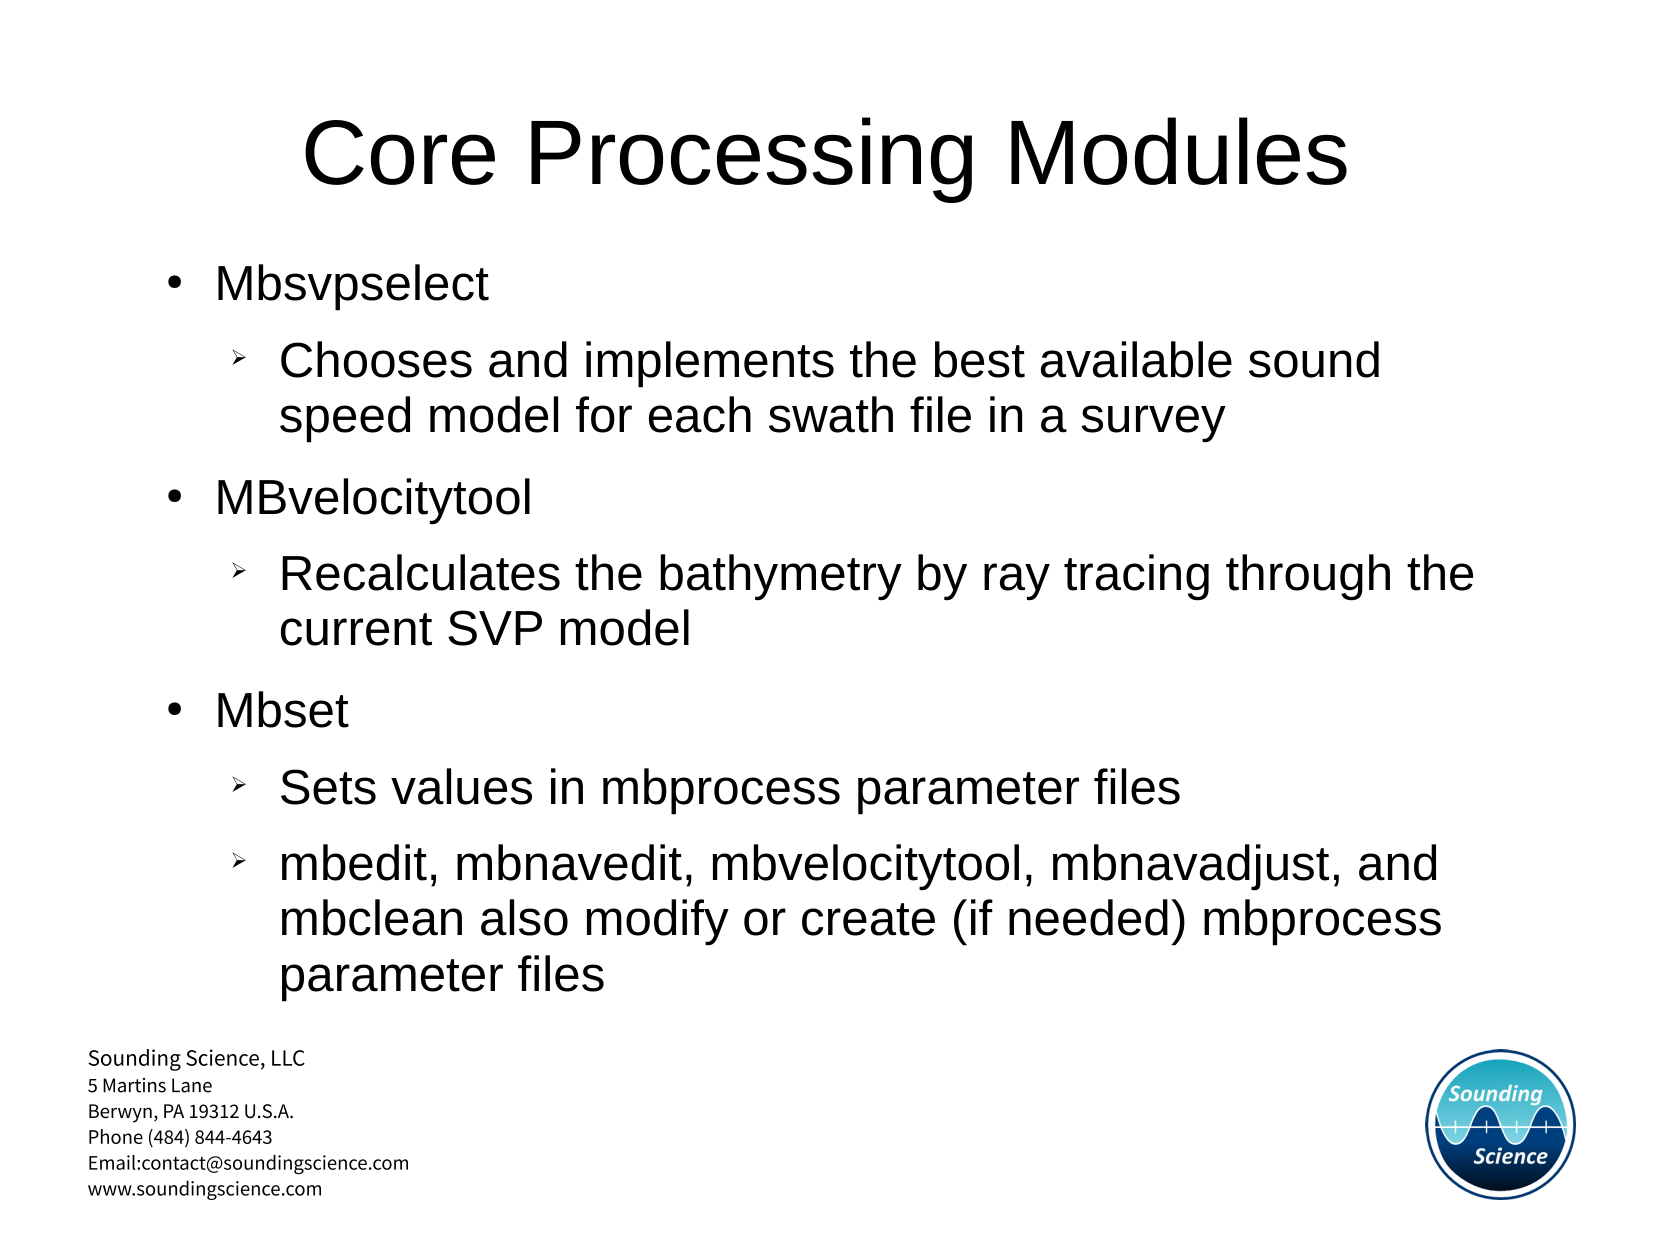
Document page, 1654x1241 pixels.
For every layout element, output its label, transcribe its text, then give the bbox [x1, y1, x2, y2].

picture [1425, 1049, 1576, 1200]
picture [88, 1049, 408, 1200]
list Mbsvpselect Chooses and implements the best available sound speed model for each swath file in a survey MBvelocitytool Recalculates the bathymetry by ray tracing through the current SVP model Mbset Sets values in mbprocess parameter files mbedit, mbnavedit, mbvelocitytool, mbnavadjust, and mbclean also modify or create (if needed) mbprocess parameter files [150, 256, 1501, 1005]
title Core Processing Modules [82, 49, 1571, 257]
